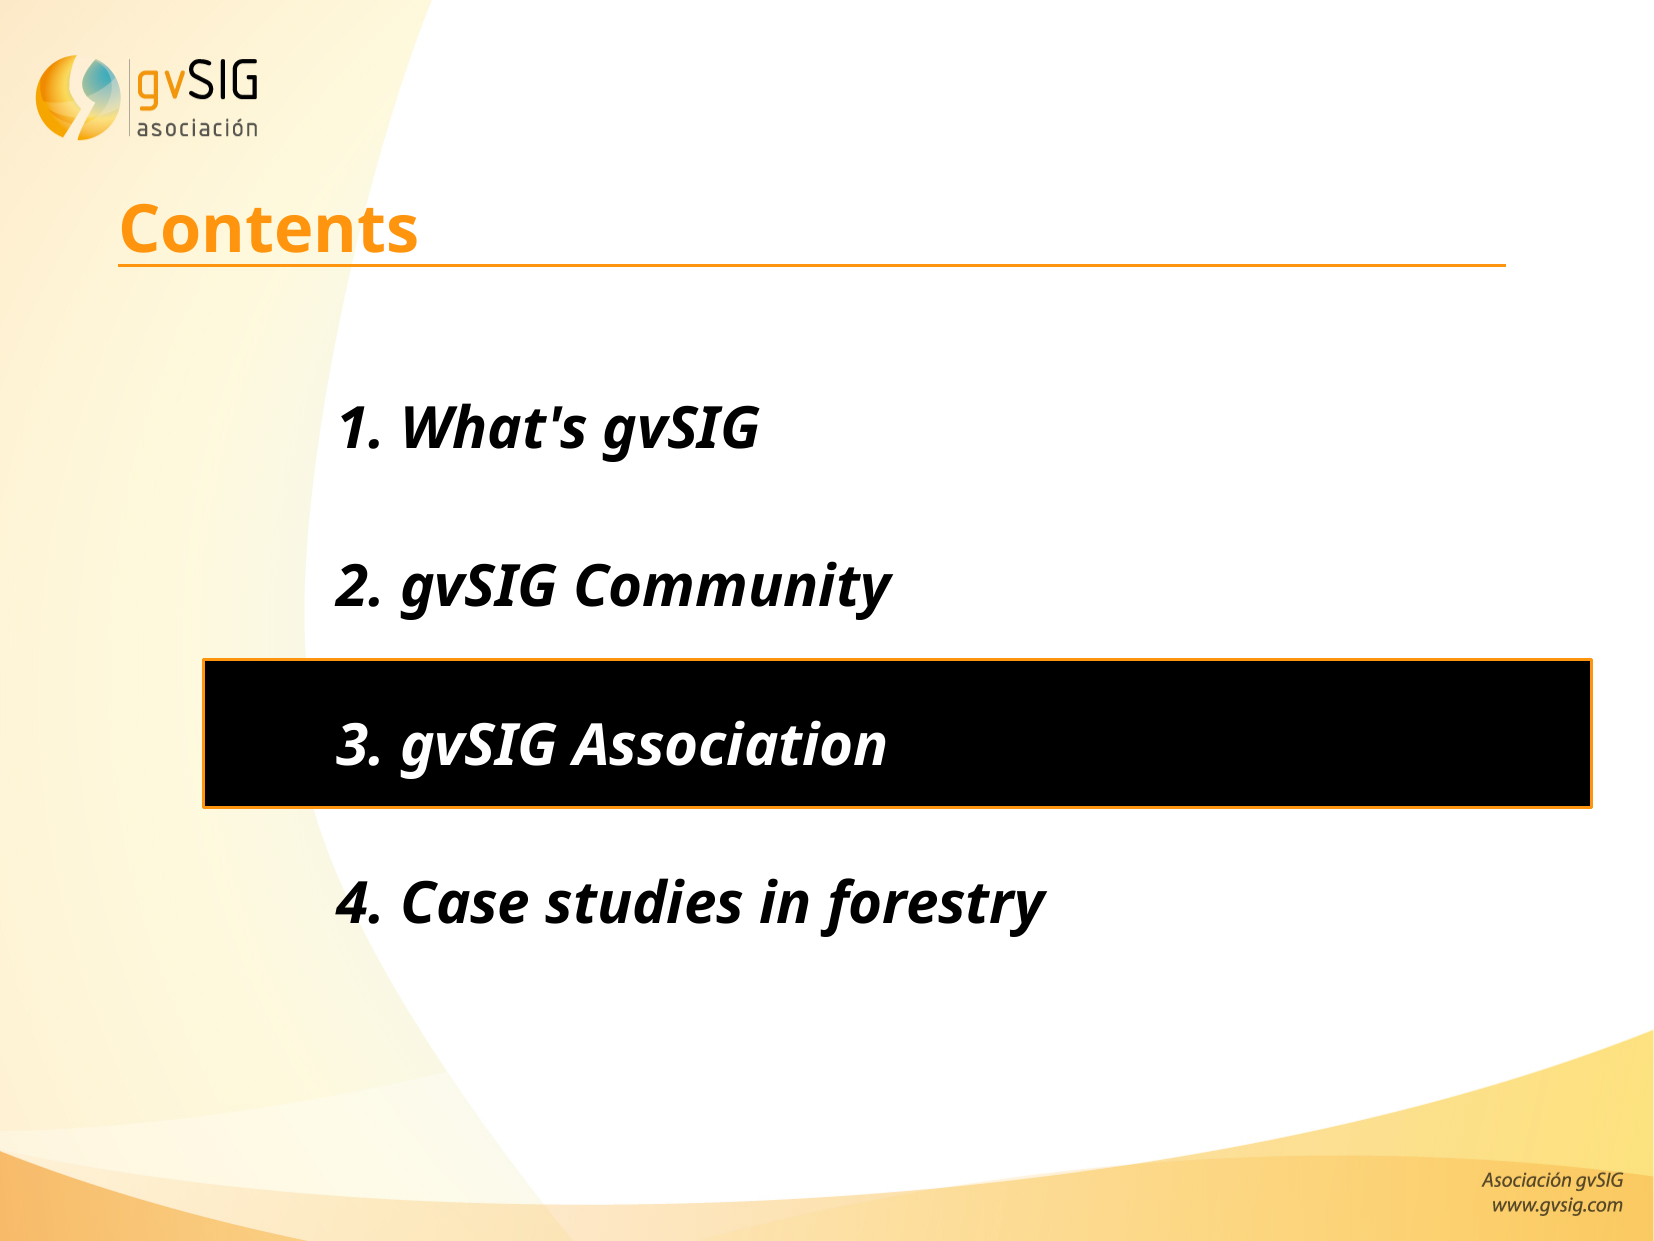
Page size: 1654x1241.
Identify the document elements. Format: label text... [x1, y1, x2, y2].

text_box [1447, 659, 1592, 808]
text_box [203, 659, 336, 808]
picture [0, 0, 1654, 1241]
title Contents [118, 177, 1607, 276]
title 1. What's gvSIG 2. gvSIG Community 3. gvSIG Association 4. Case studies in forestry [336, 426, 1447, 901]
